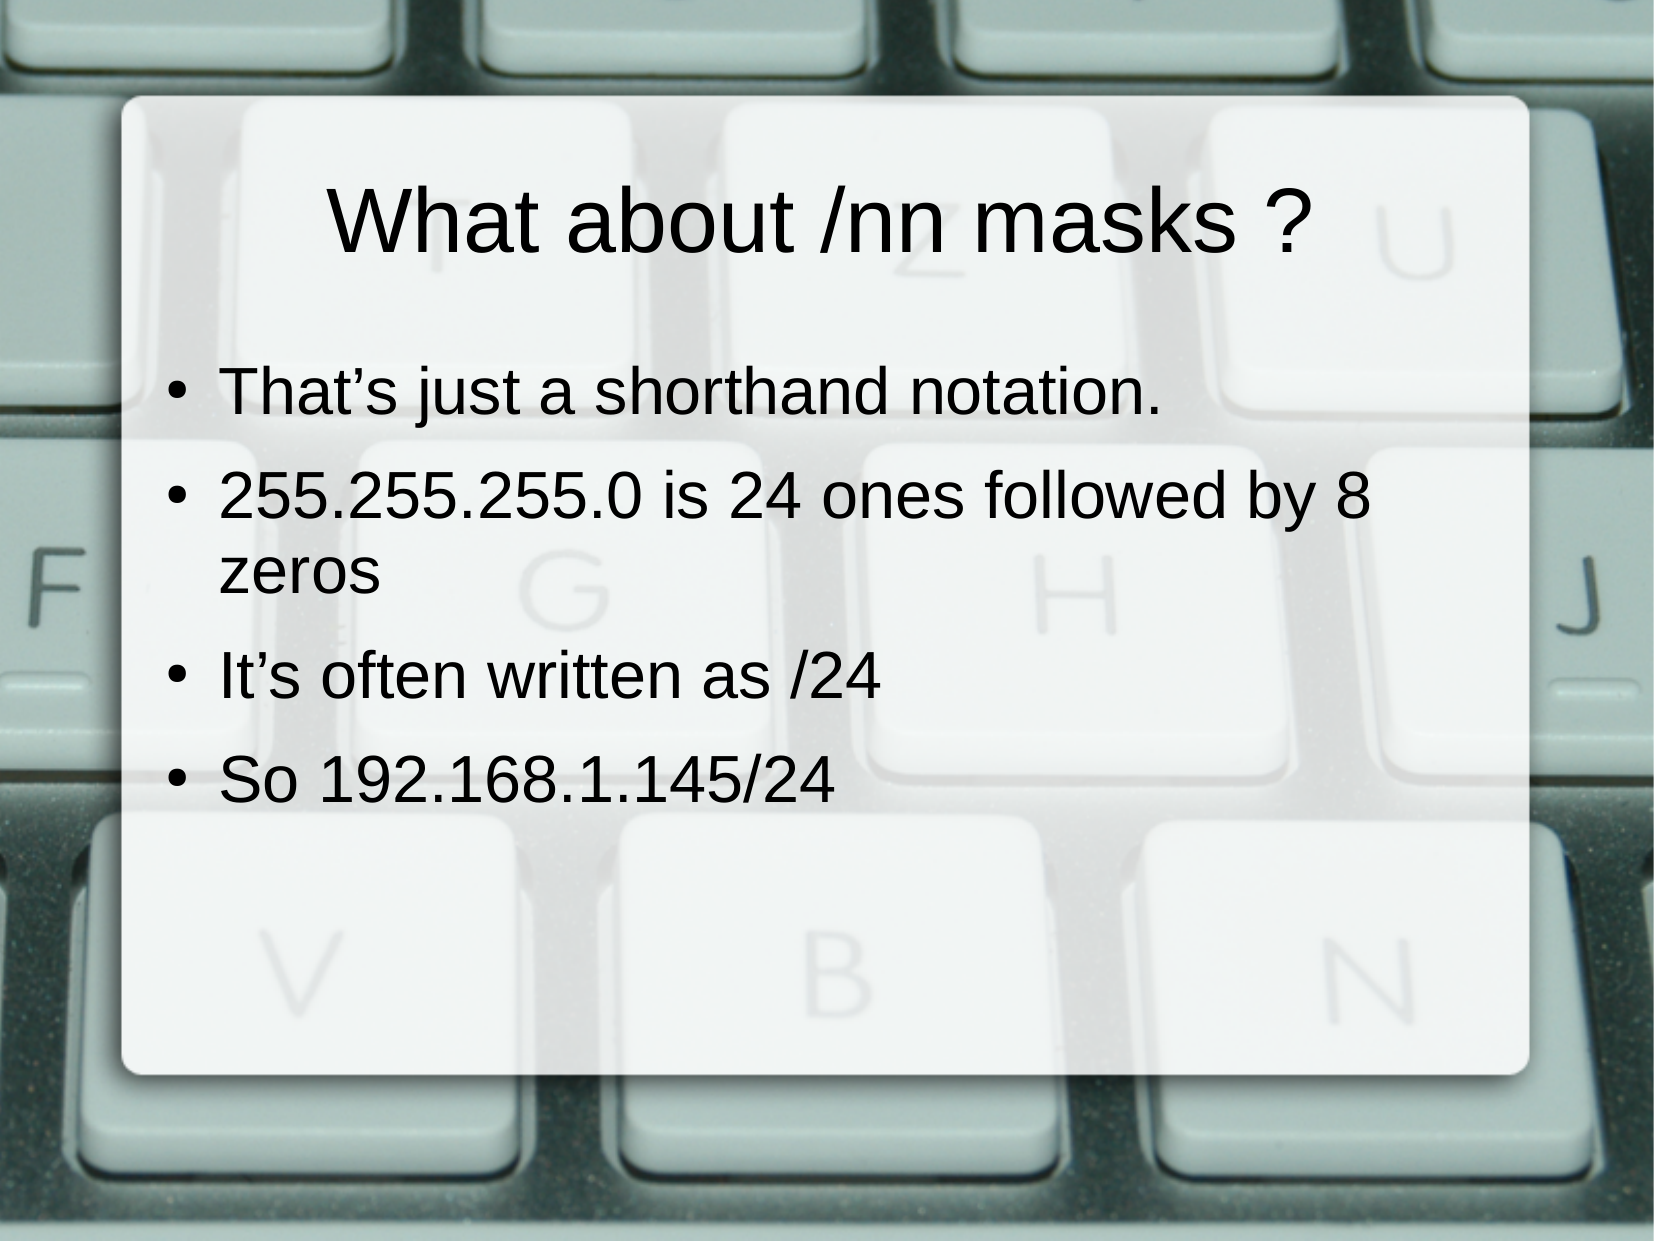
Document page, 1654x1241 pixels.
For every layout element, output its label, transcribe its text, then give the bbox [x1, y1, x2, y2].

list That’s just a shorthand notation. 255.255.255.0 is 24 ones followed by 8 zeros It’s often written as /24 So 192.168.1.145/24 [147, 354, 1506, 1049]
title What about /nn masks ? [135, 125, 1506, 318]
picture [0, 0, 1654, 1241]
